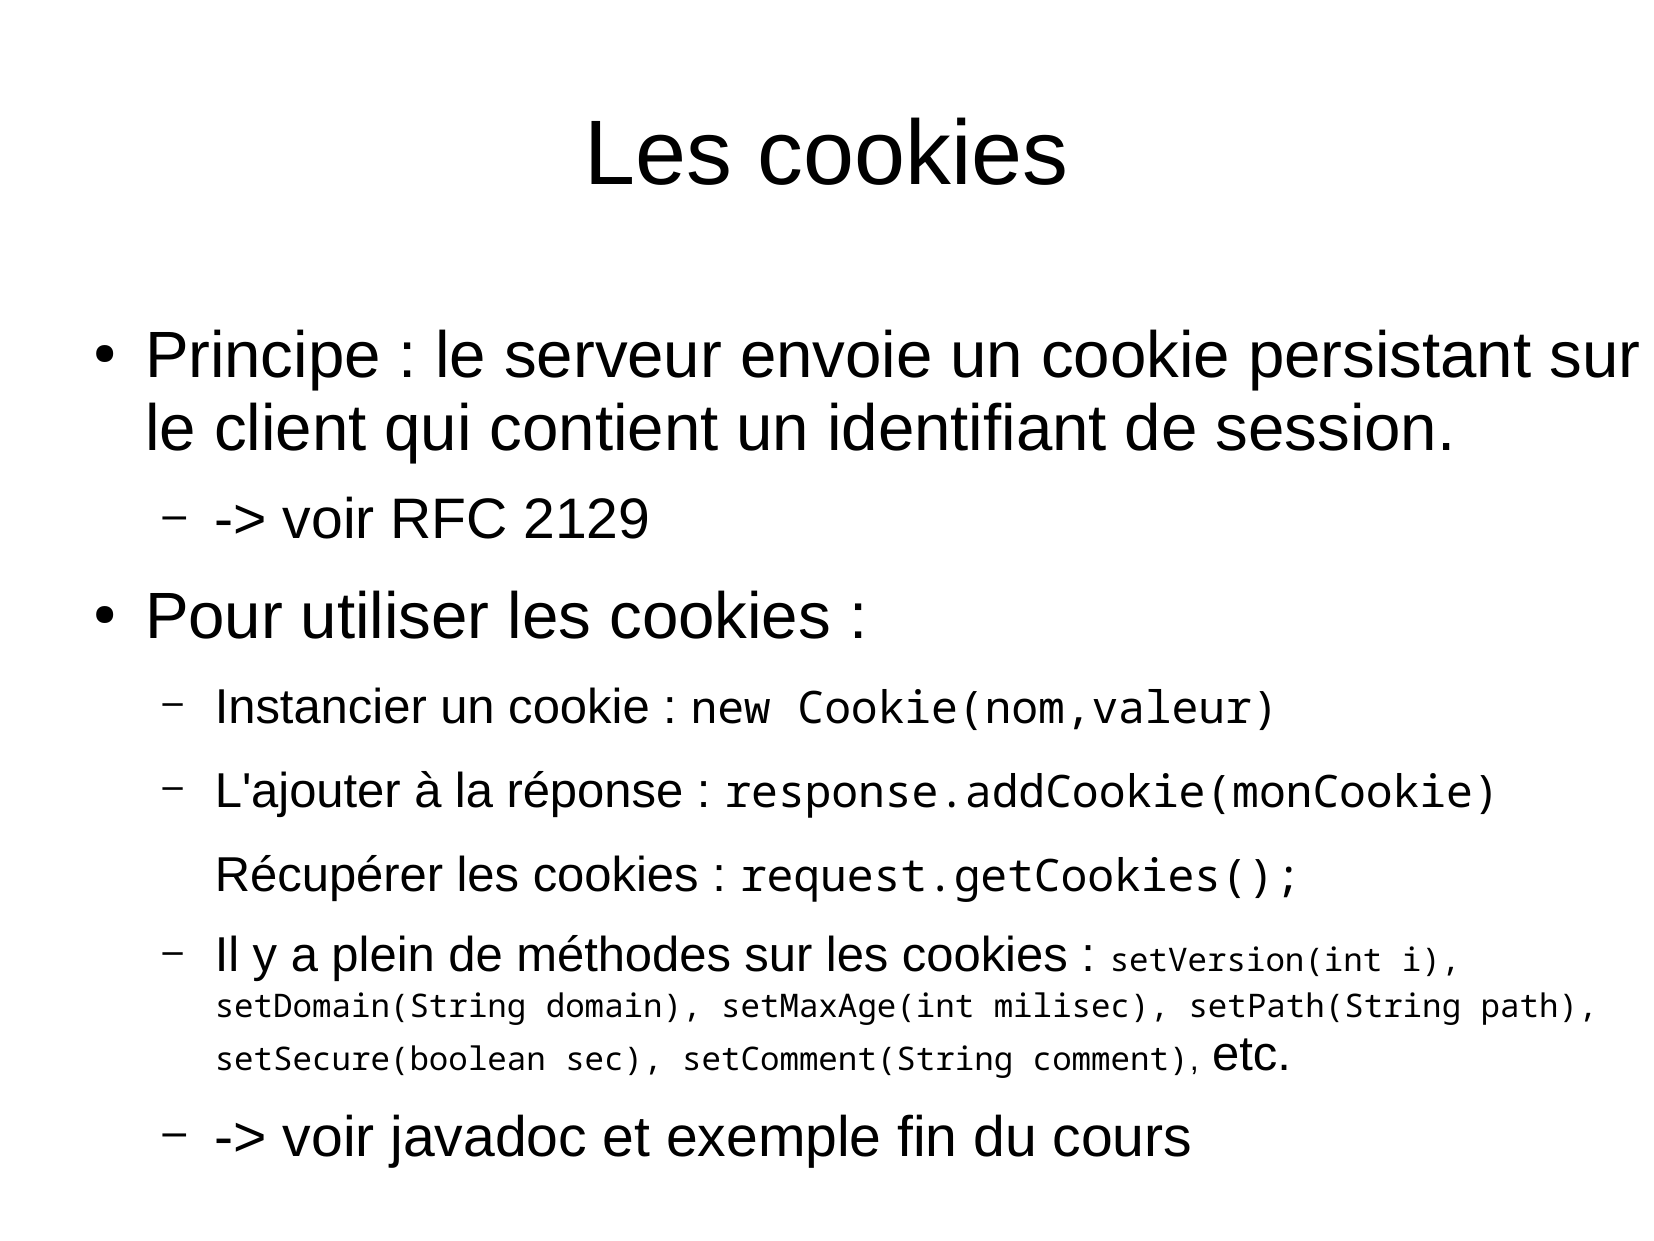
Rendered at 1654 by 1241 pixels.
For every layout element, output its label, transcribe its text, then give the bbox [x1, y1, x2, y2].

list Principe : le serveur envoie un cookie persistant sur le client qui contient un identifiant de session. -> voir RFC 2129 Pour utiliser les cookies : Instancier un cookie : new Cookie(nom,valeur) L'ajouter à la réponse : response.addCookie(monCookie) Récupérer les cookies : request.getCookies(); Il y a plein de méthodes sur les cookies : setVersion(int i), setDomain(String domain), setMaxAge(int milisec), setPath(String path), setSecure(boolean sec), setComment(String comment), etc. -> voir javadoc et exemple fin du cours [75, 318, 1654, 1172]
title Les cookies [82, 49, 1571, 257]
